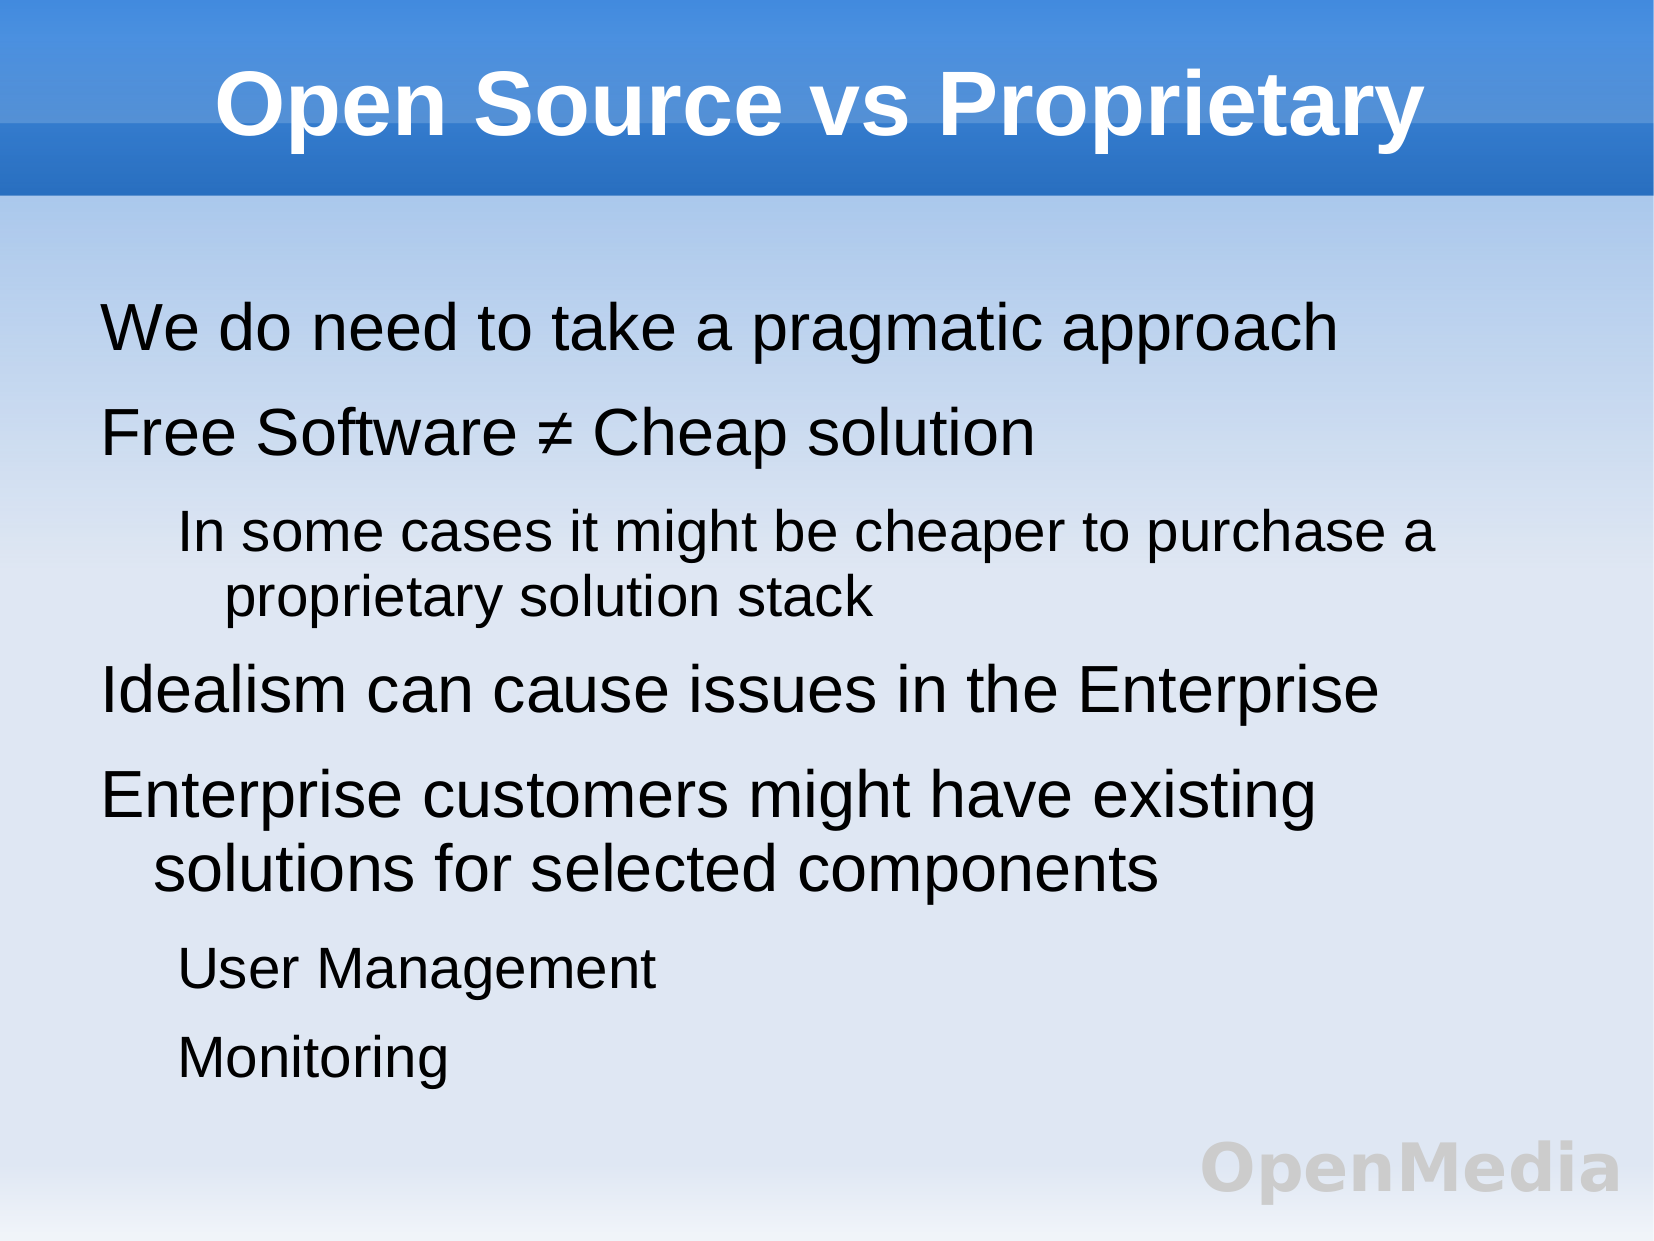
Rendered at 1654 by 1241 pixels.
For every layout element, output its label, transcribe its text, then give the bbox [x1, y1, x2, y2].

title Open Source vs Proprietary [76, 7, 1565, 200]
list We do need to take a pragmatic approach Free Software ≠ Cheap solution In some cases it might be cheaper to purchase a proprietary solution stack Idealism can cause issues in the Enterprise Enterprise customers might have existing solutions for selected components User Management Monitoring [82, 290, 1571, 1094]
picture [0, 0, 1654, 1241]
